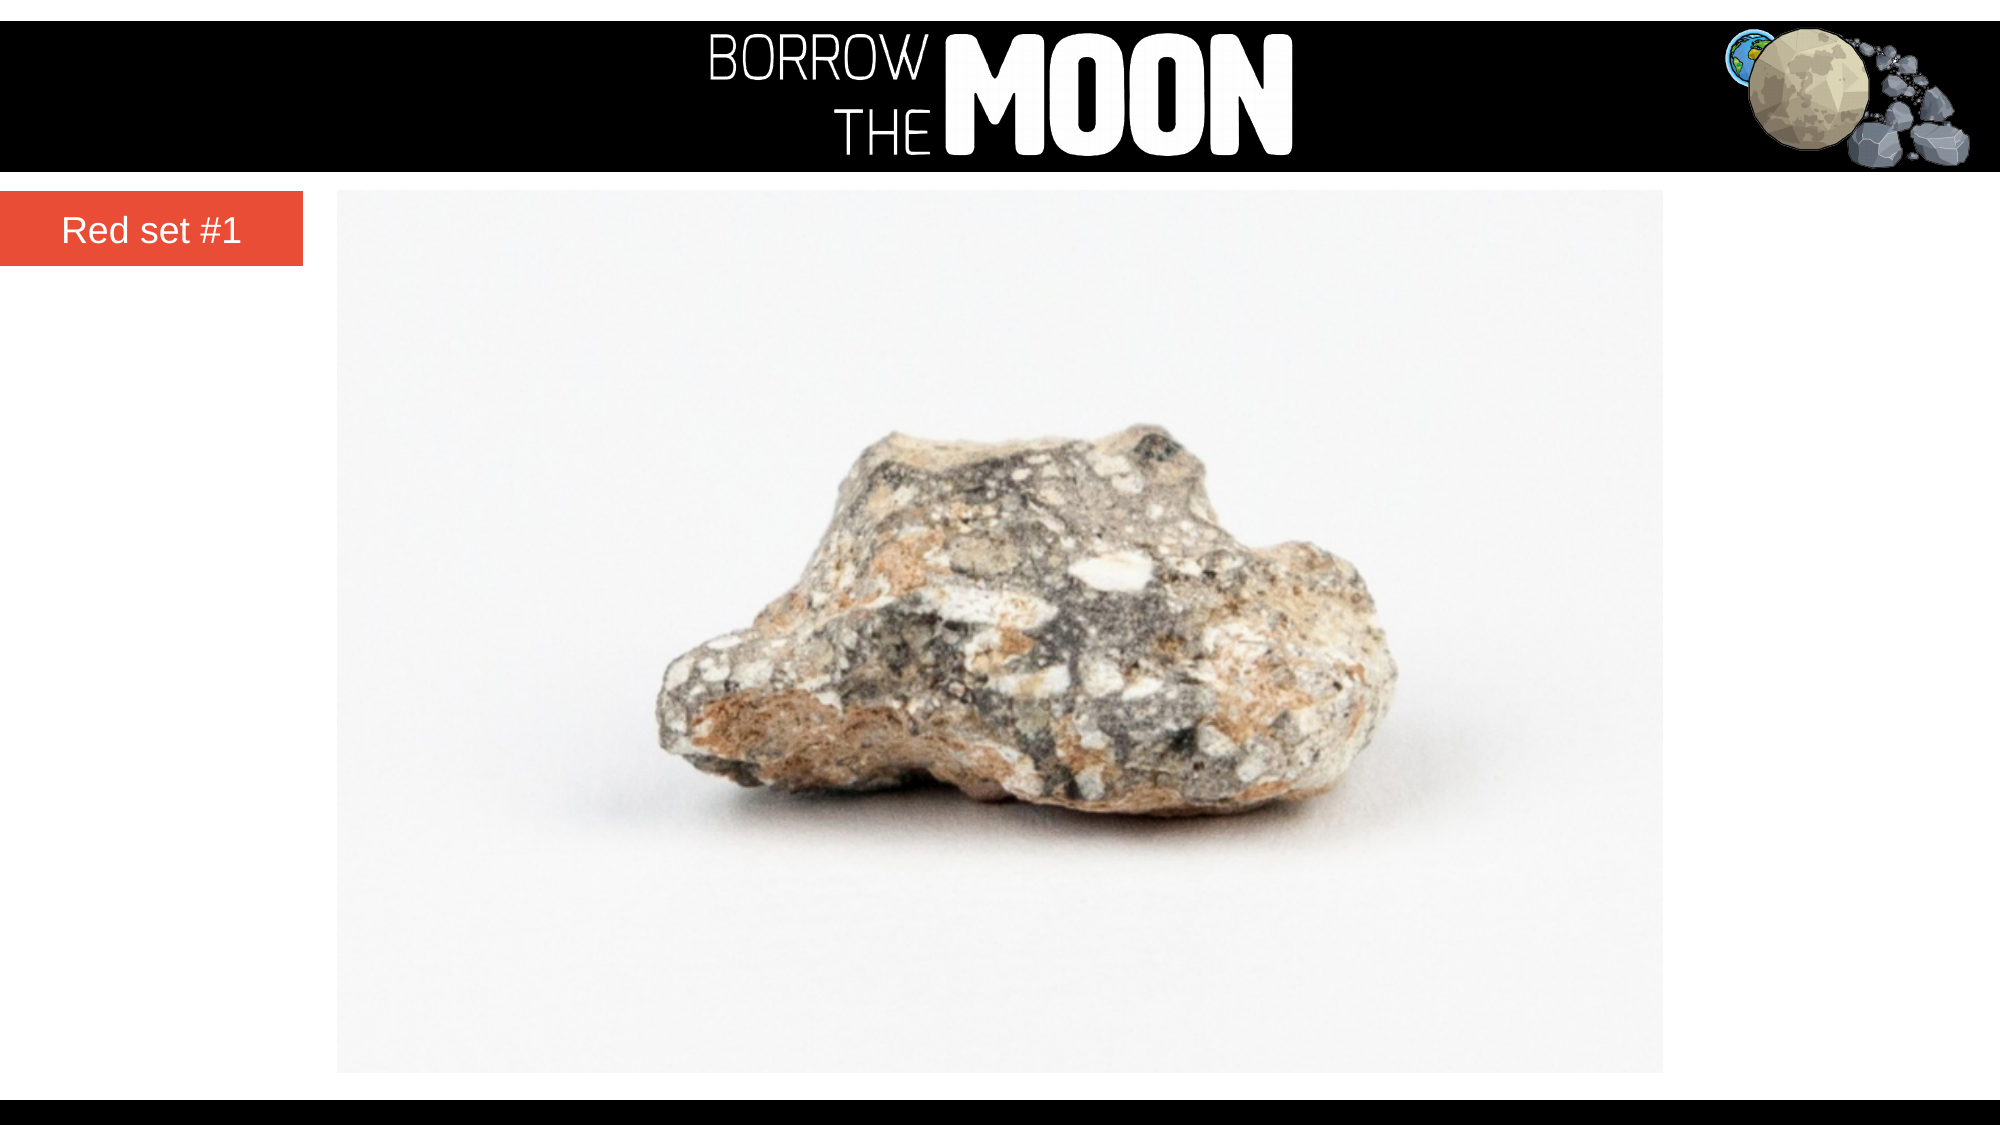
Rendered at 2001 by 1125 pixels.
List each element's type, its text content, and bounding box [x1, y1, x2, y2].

text_box Red set #1 [0, 191, 303, 266]
picture [337, 190, 1663, 1073]
